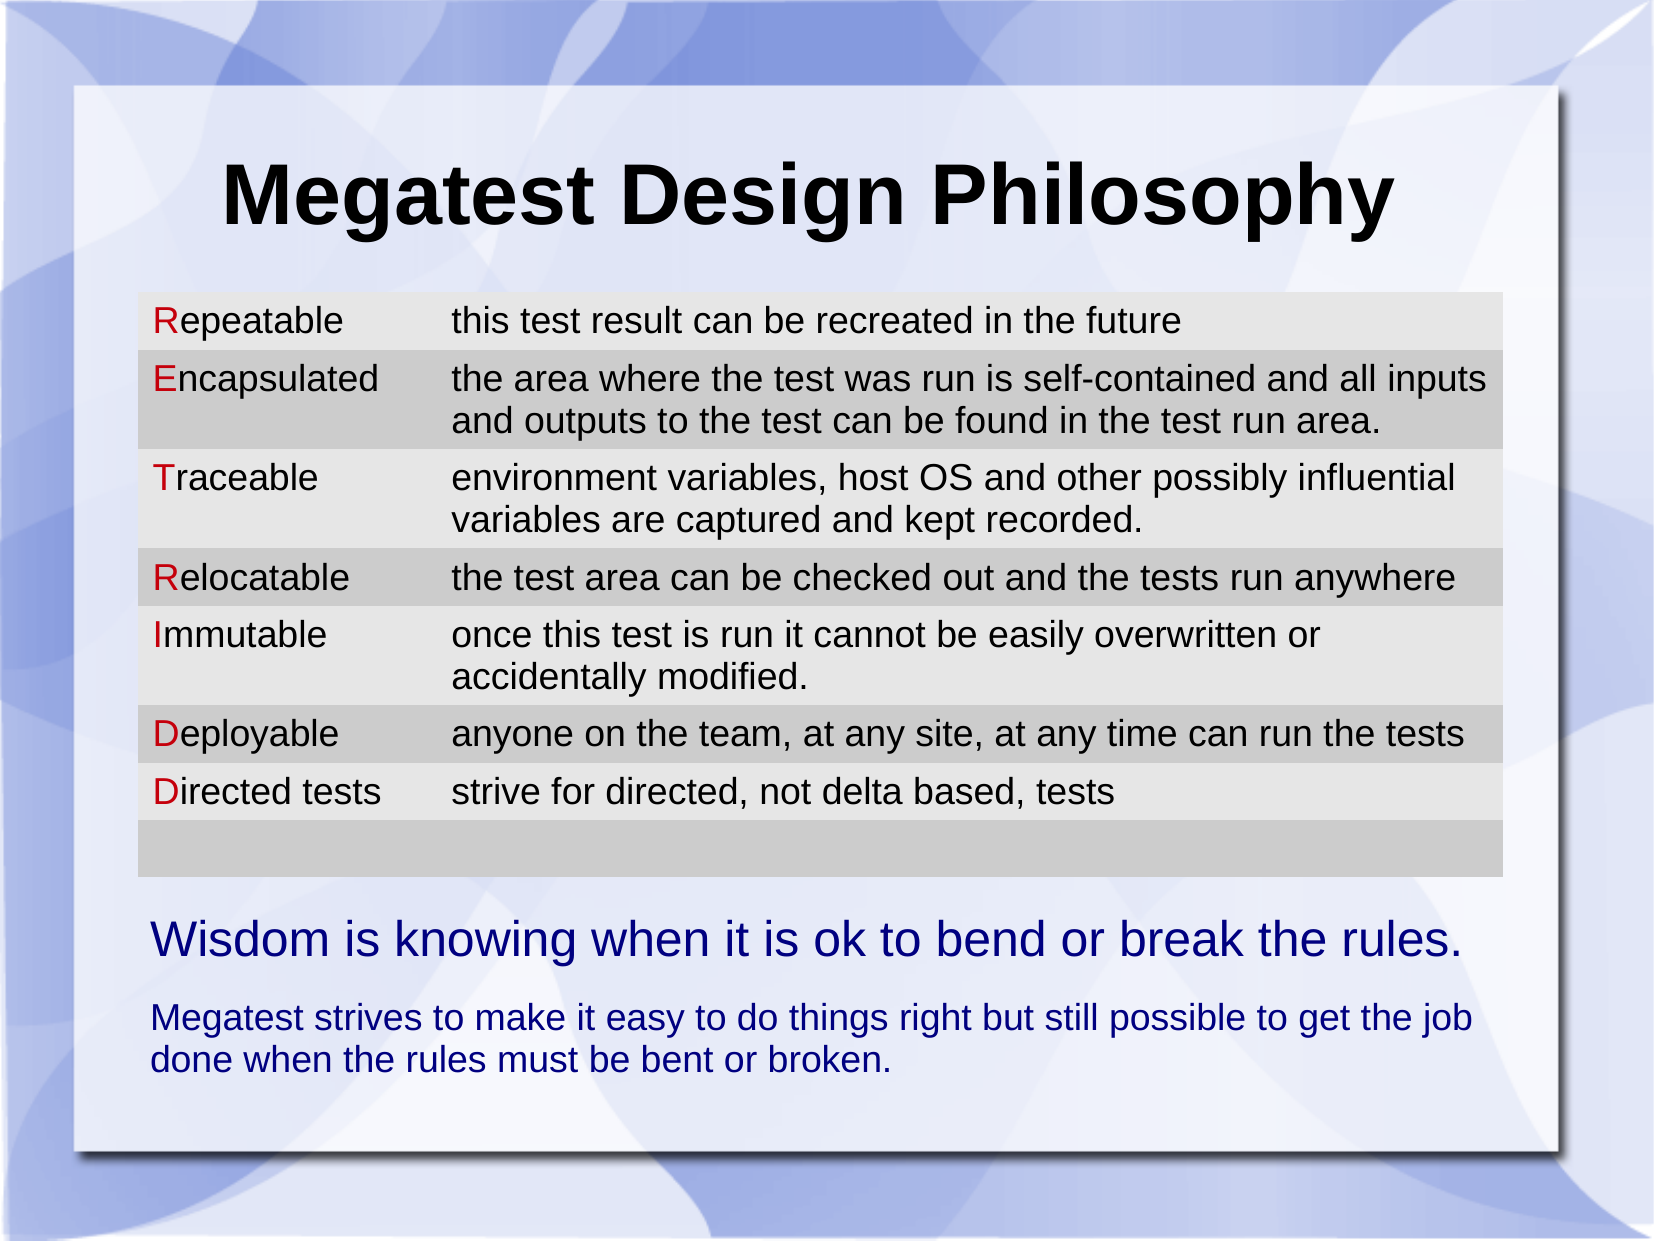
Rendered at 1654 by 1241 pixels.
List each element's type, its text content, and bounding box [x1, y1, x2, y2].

table_cell environment variables, host OS and other possibly influential variables are captured and kept recorded. [437, 449, 1503, 548]
table_cell strive for directed, not delta based, tests [437, 763, 1503, 820]
table_cell [138, 820, 437, 877]
table_cell anyone on the team, at any site, at any time can run the tests [437, 705, 1503, 763]
table_cell Immutable [138, 606, 437, 705]
table_cell Relocatable [138, 548, 437, 606]
table_cell Encapsulated [138, 350, 437, 449]
table_cell Traceable [138, 449, 437, 548]
table_cell the test area can be checked out and the tests run anywhere [437, 548, 1503, 606]
table_cell the area where the test was run is self-contained and all inputs and outputs to the test can be found in the test run area. [437, 350, 1503, 449]
table_header this test result can be recreated in the future [437, 292, 1503, 350]
table_header Repeatable [138, 292, 437, 350]
table_cell Deployable [138, 705, 437, 763]
list Wisdom is knowing when it is ok to bend or break the rules. Megatest strives to make it easy to do things right but still possible to get the job done when the rules must be bent or broken. [150, 911, 1509, 1081]
table_cell Directed tests [138, 763, 437, 820]
title Megatest Design Philosophy [82, 90, 1536, 298]
table_cell once this test is run it cannot be easily overwritten or accidentally modified. [437, 606, 1503, 705]
table_cell [437, 820, 1503, 877]
picture [0, 0, 1654, 1241]
